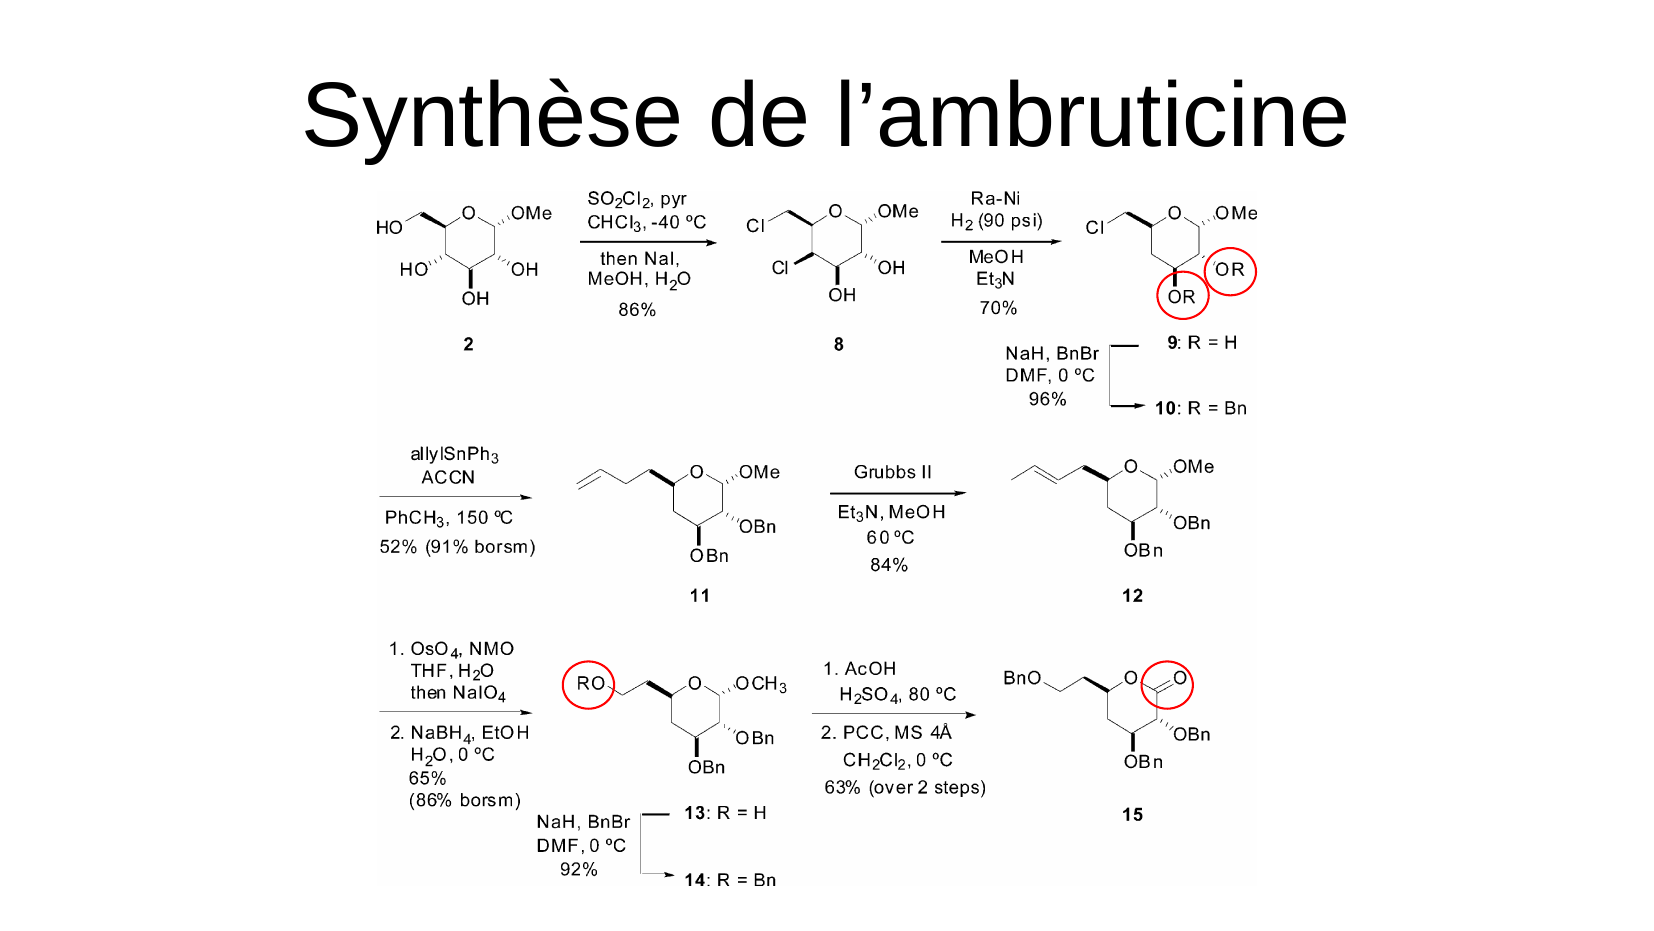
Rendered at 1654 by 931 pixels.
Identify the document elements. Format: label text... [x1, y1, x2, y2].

picture [1206, 250, 1254, 294]
picture [377, 191, 1257, 886]
picture [1159, 273, 1207, 317]
title Synthèse de l’ambruticine [82, 37, 1571, 193]
